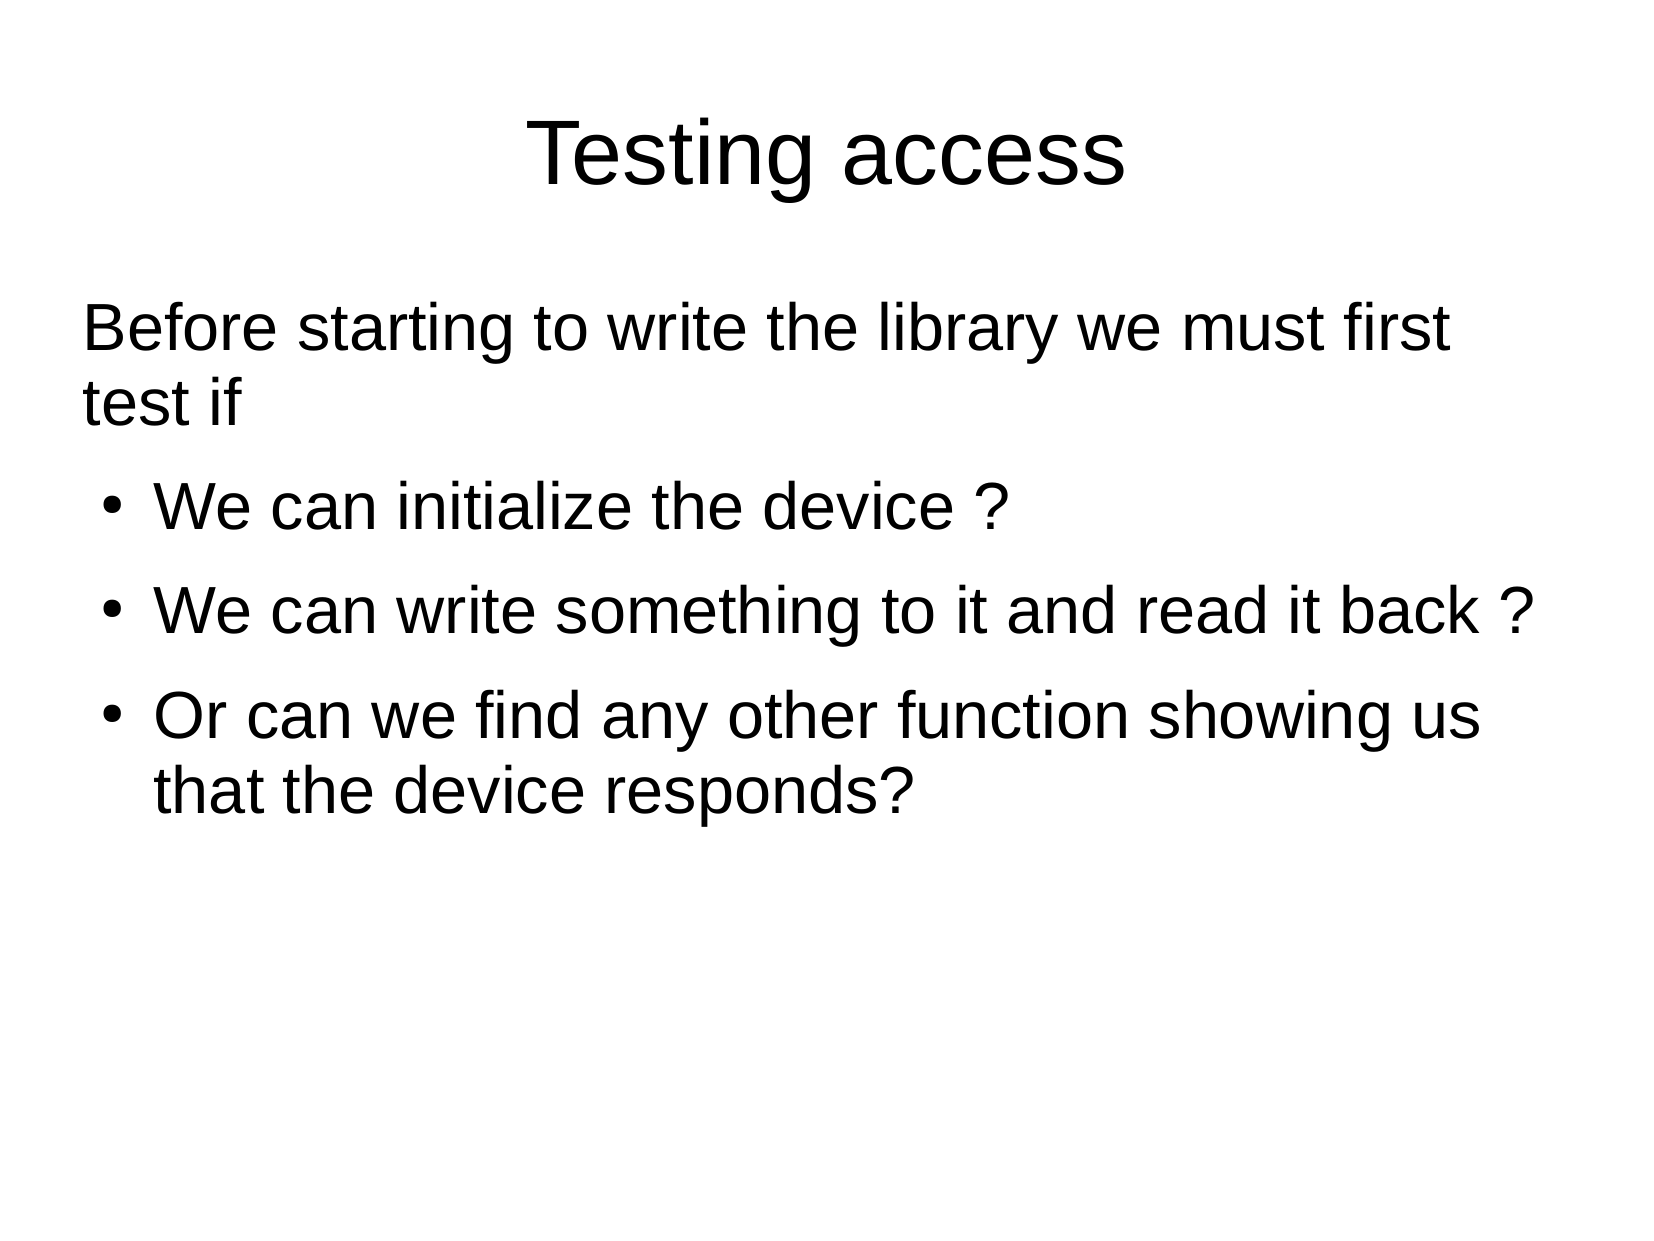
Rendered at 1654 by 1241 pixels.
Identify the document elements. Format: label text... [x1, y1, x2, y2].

list Before starting to write the library we must first test if We can initialize the device ? We can write something to it and read it back ? Or can we find any other function showing us that the device responds? [82, 290, 1571, 1010]
title Testing access [82, 49, 1571, 257]
